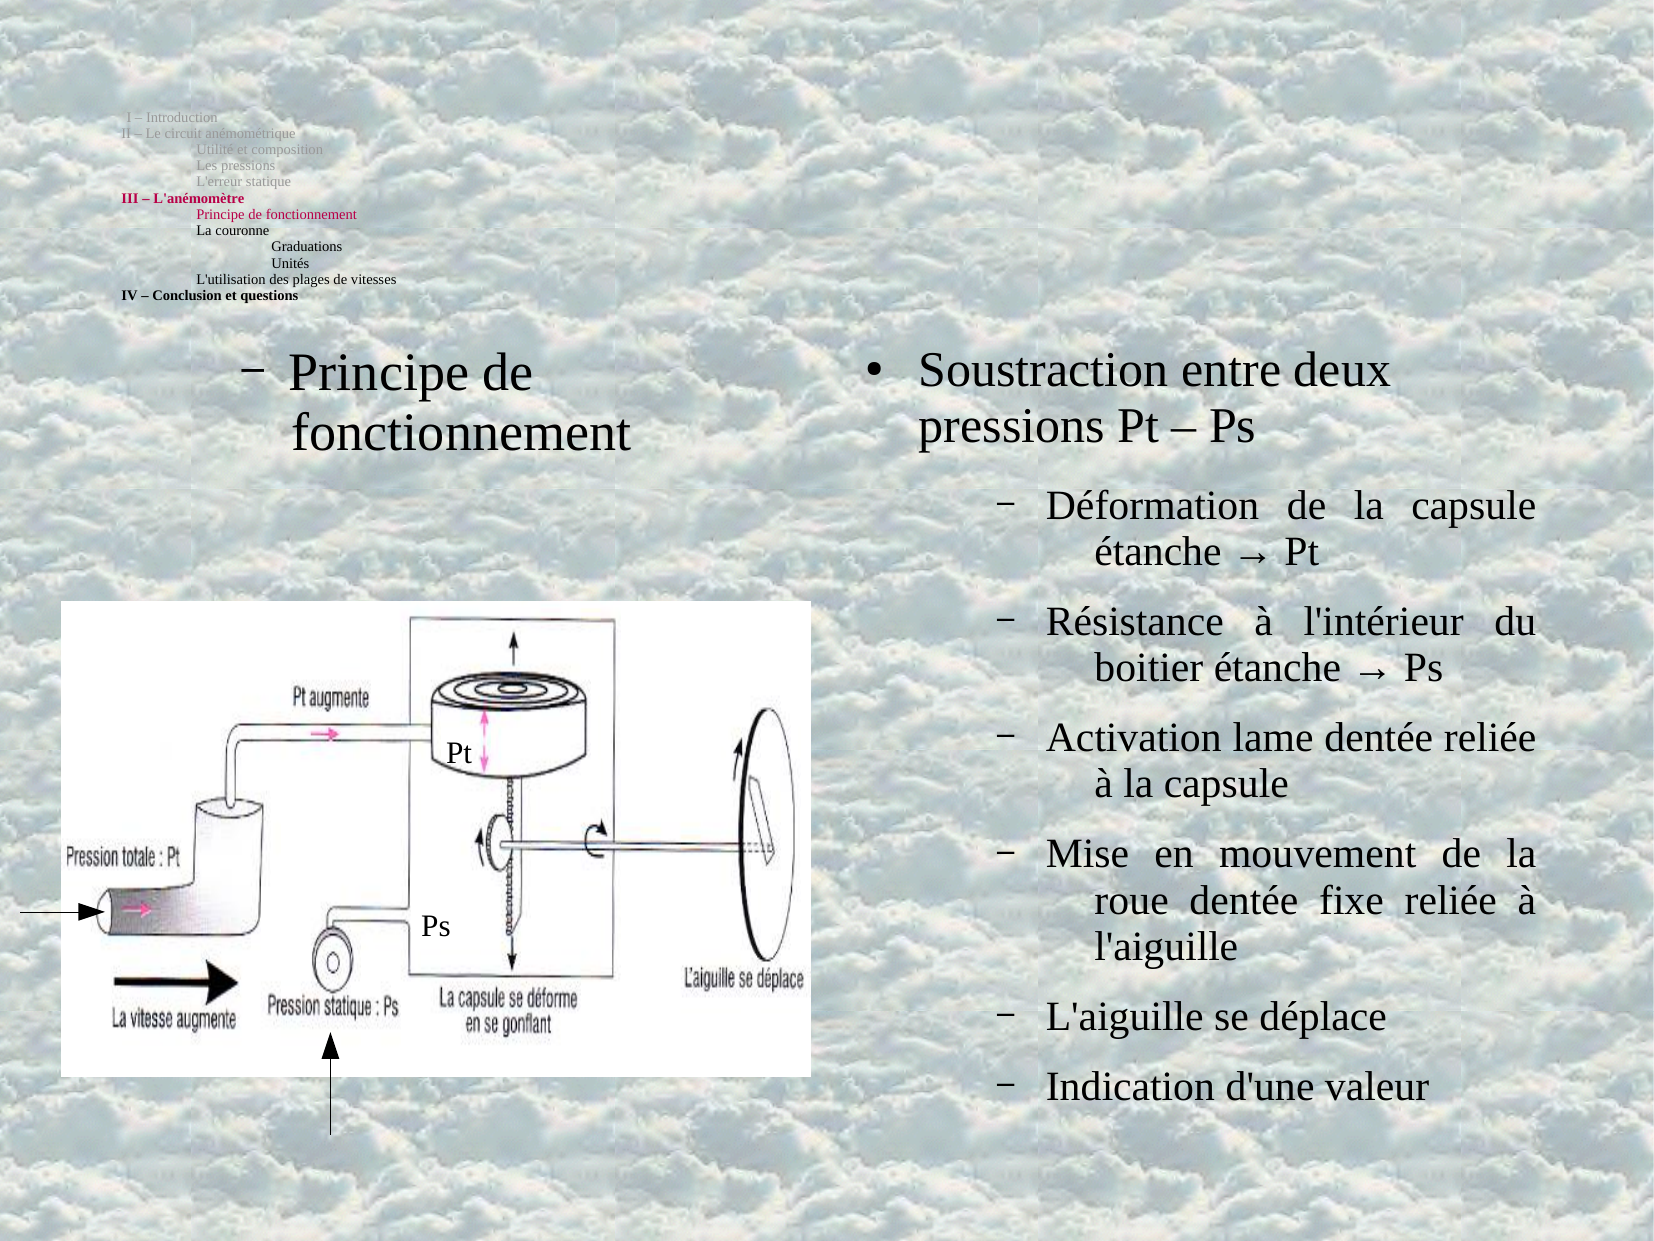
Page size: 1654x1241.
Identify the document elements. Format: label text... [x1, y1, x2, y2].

list Principe de fonctionnement [118, 342, 808, 601]
title I – Introduction II – Le circuit anémométrique Utilité et composition Les pressions L'erreur statique III – L'anémomètre Principe de fonctionnement La couronne Graduations Unités L'utilisation des plages de vitesses IV – Conclusion et questions [121, 102, 1534, 310]
picture [0, 0, 1654, 1241]
list Soustraction entre deux pressions Pt – Ps Déformation de la capsule étanche → Pt Résistance à l'intérieur du boitier étanche → Ps Activation lame dentée reliée à la capsule Mise en mouvement de la roue dentée fixe reliée à l'aiguille L'aiguille se déplace Indication d'une valeur [847, 342, 1537, 1124]
